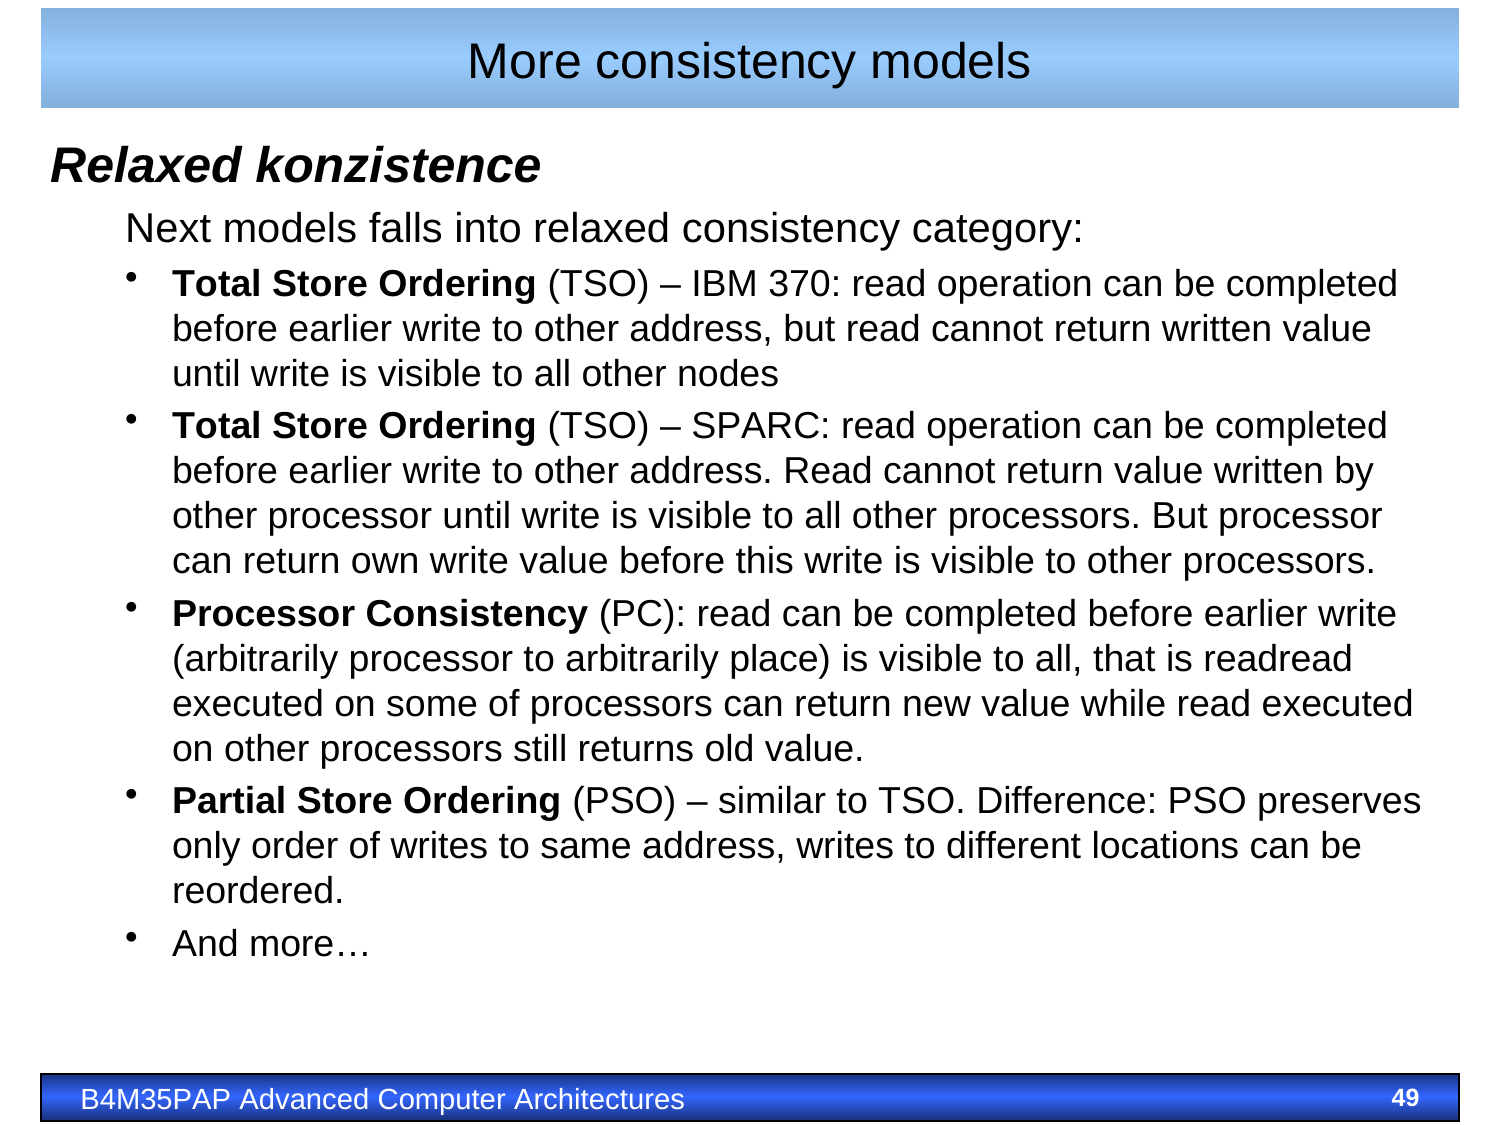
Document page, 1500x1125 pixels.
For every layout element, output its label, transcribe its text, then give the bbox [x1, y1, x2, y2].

title More consistency models [41, 8, 1459, 108]
list Relaxed konzistence Next models falls into relaxed consistency category: Total Store Ordering (TSO) – IBM 370: read operation can be completed before earlier write to other address, but read cannot return written value until write is visible to all other nodes Total Store Ordering (TSO) – SPARC: read operation can be completed before earlier write to other address. Read cannot return value written by other processor until write is visible to all other processors. But processor can return own write value before this write is visible to other processors. Processor Consistency (PC): read can be completed before earlier write (arbitrarily processor to arbitrarily place) is visible to all, that is readread executed on some of processors can return new value while read executed on other processors still returns old value. Partial Store Ordering (PSO) – similar to TSO. Difference: PSO preserves only order of writes to same address, writes to different locations can be reordered. And more… [35, 125, 1465, 968]
